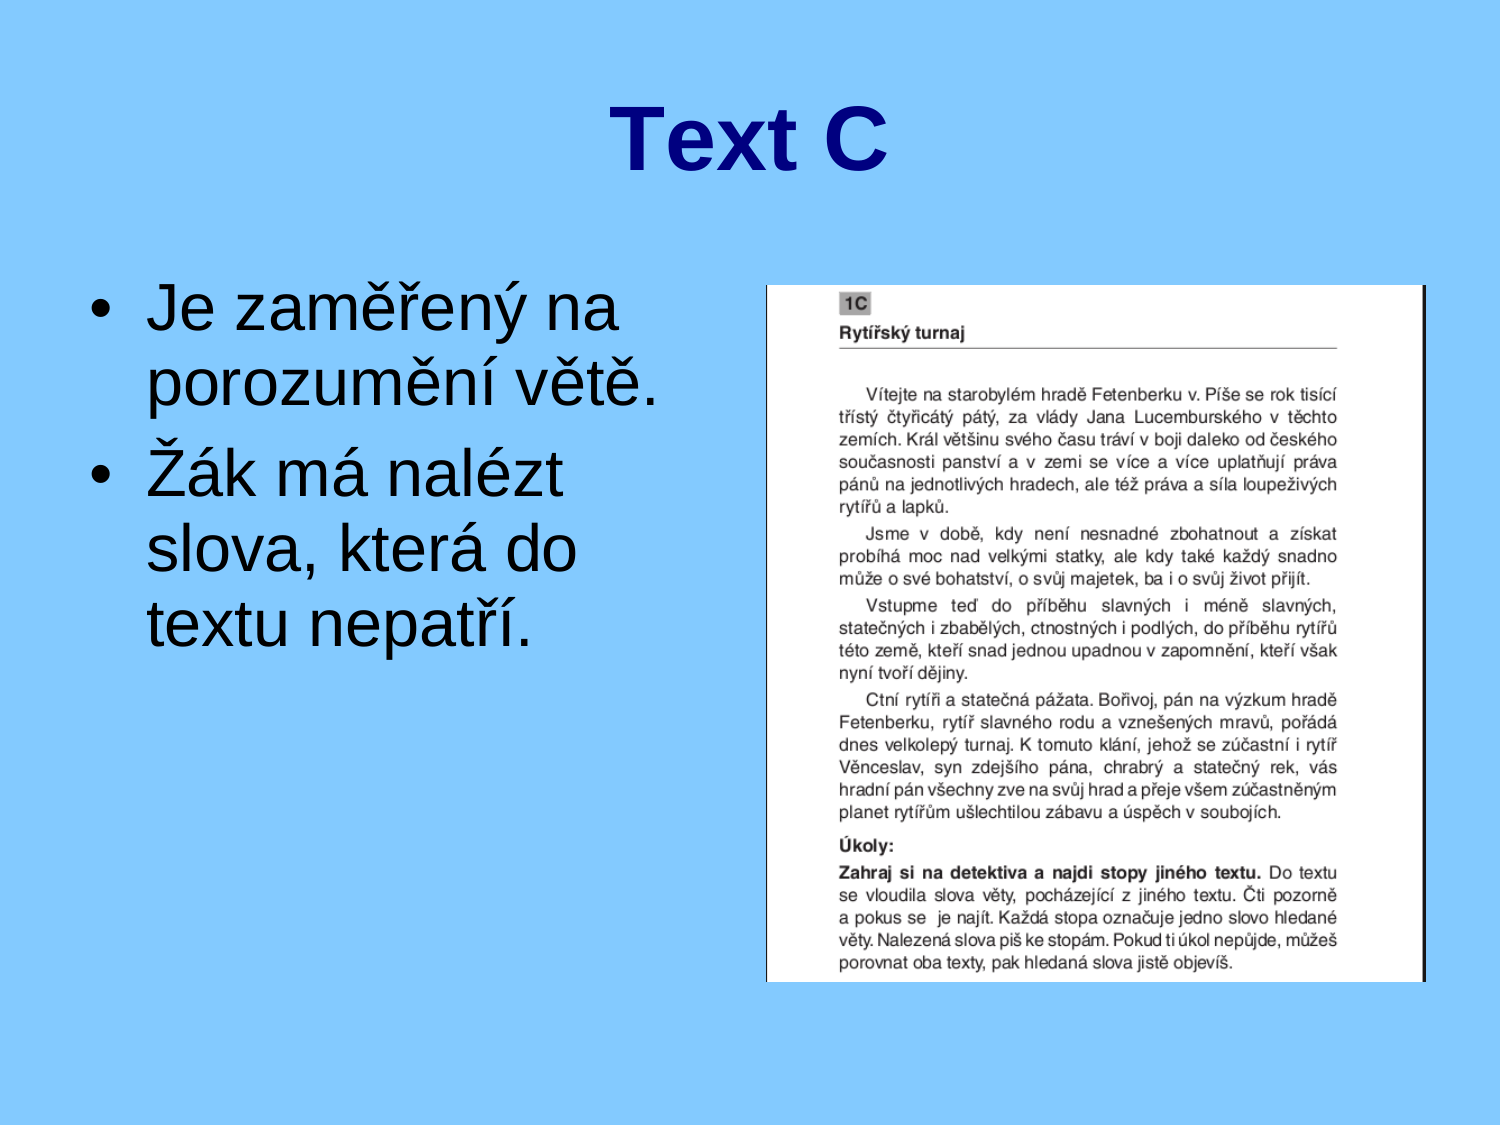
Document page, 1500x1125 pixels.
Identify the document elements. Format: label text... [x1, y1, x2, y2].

title Text C [75, 21, 1426, 257]
picture [766, 285, 1426, 982]
list Je zaměřený na porozumění větě. Žák má nalézt slova, která do textu nepatří. [75, 262, 734, 1006]
